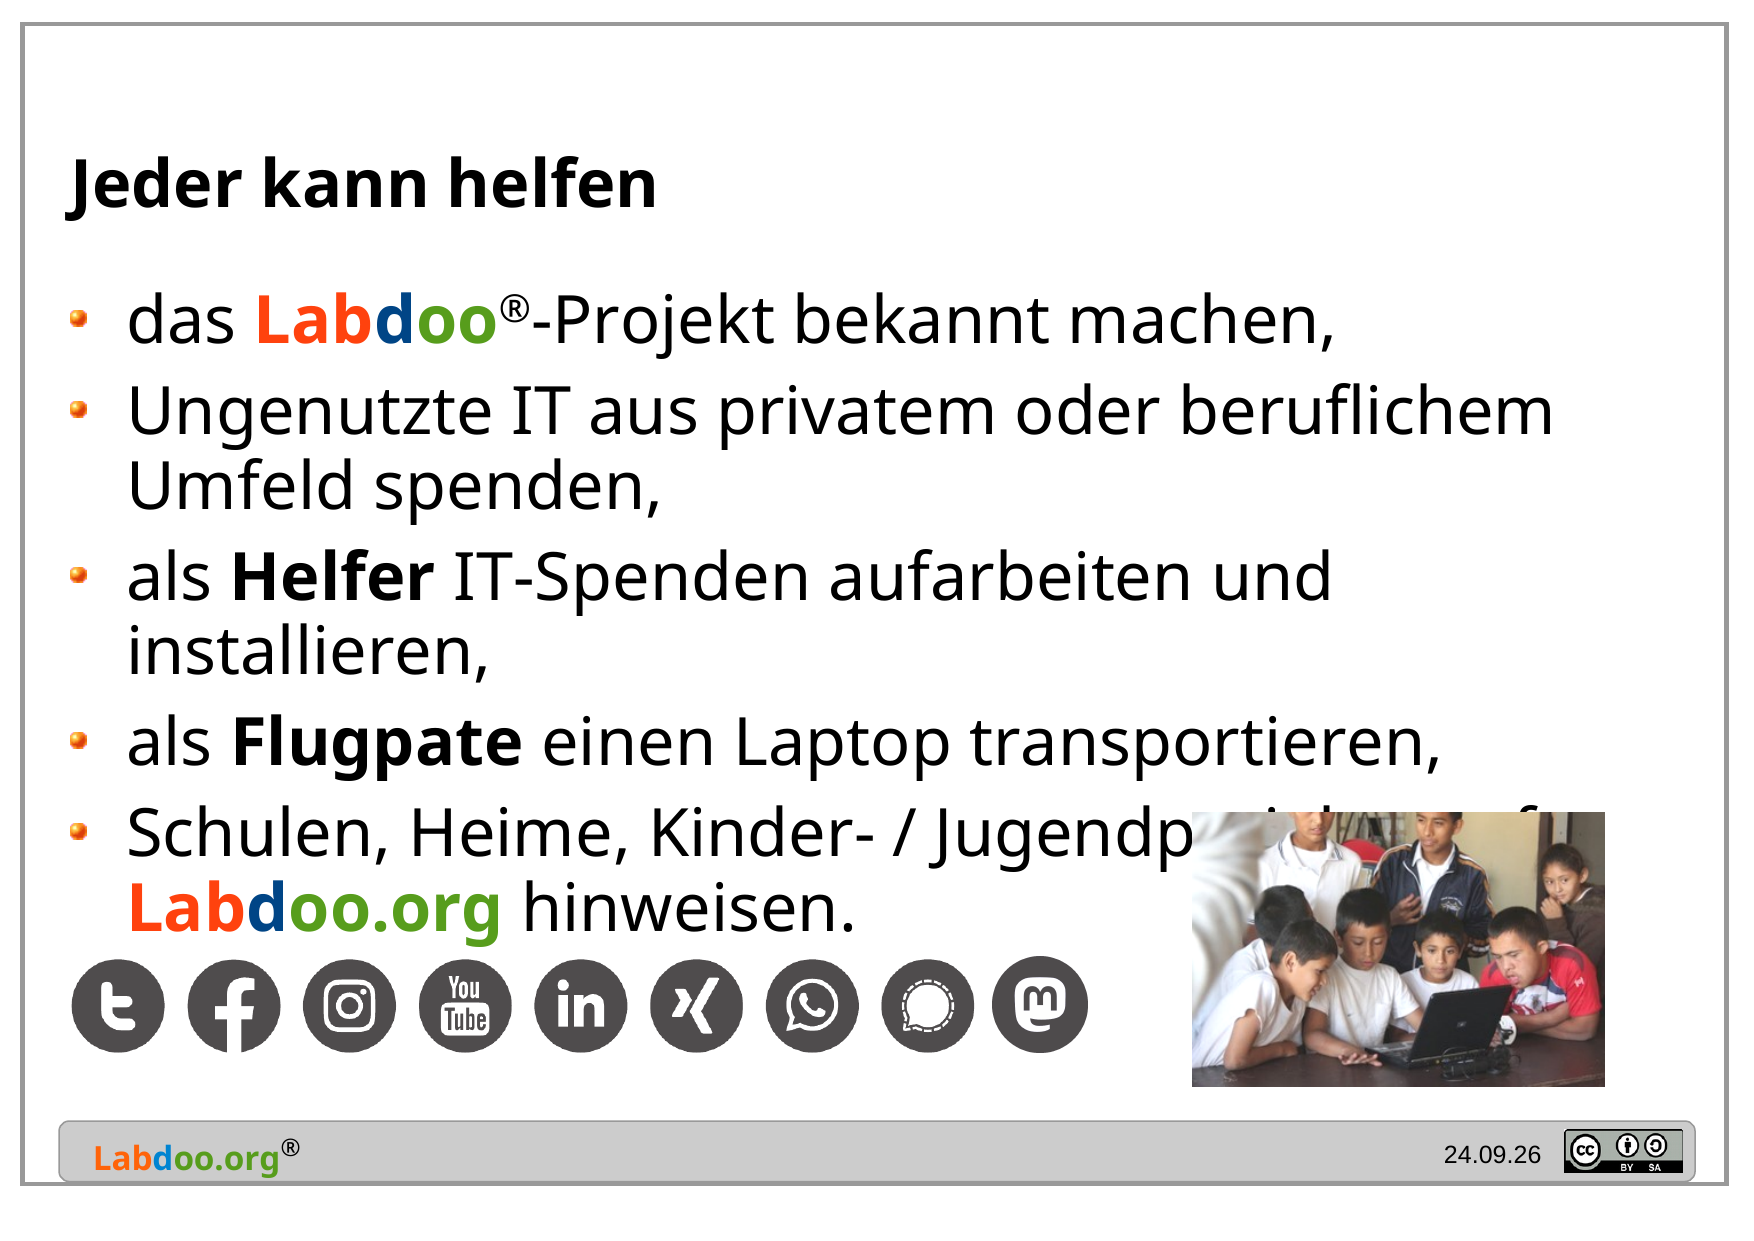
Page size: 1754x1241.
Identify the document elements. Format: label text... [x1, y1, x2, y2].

picture [60, 949, 1088, 1075]
list Jeder kann helfen das Labdoo®-Projekt bekannt machen, Ungenutzte IT aus privatem oder beruflichem Umfeld spenden, als Helfer IT-Spenden aufarbeiten und installieren, als Flugpate einen Laptop transportieren, Schulen, Heime, Kinder- / Jugendprojekte auf Labdoo.org hinweisen. [70, 143, 1666, 1052]
picture [1192, 812, 1605, 1087]
picture [1564, 1129, 1683, 1173]
text_box Labdoo.org® [78, 1103, 1155, 1182]
